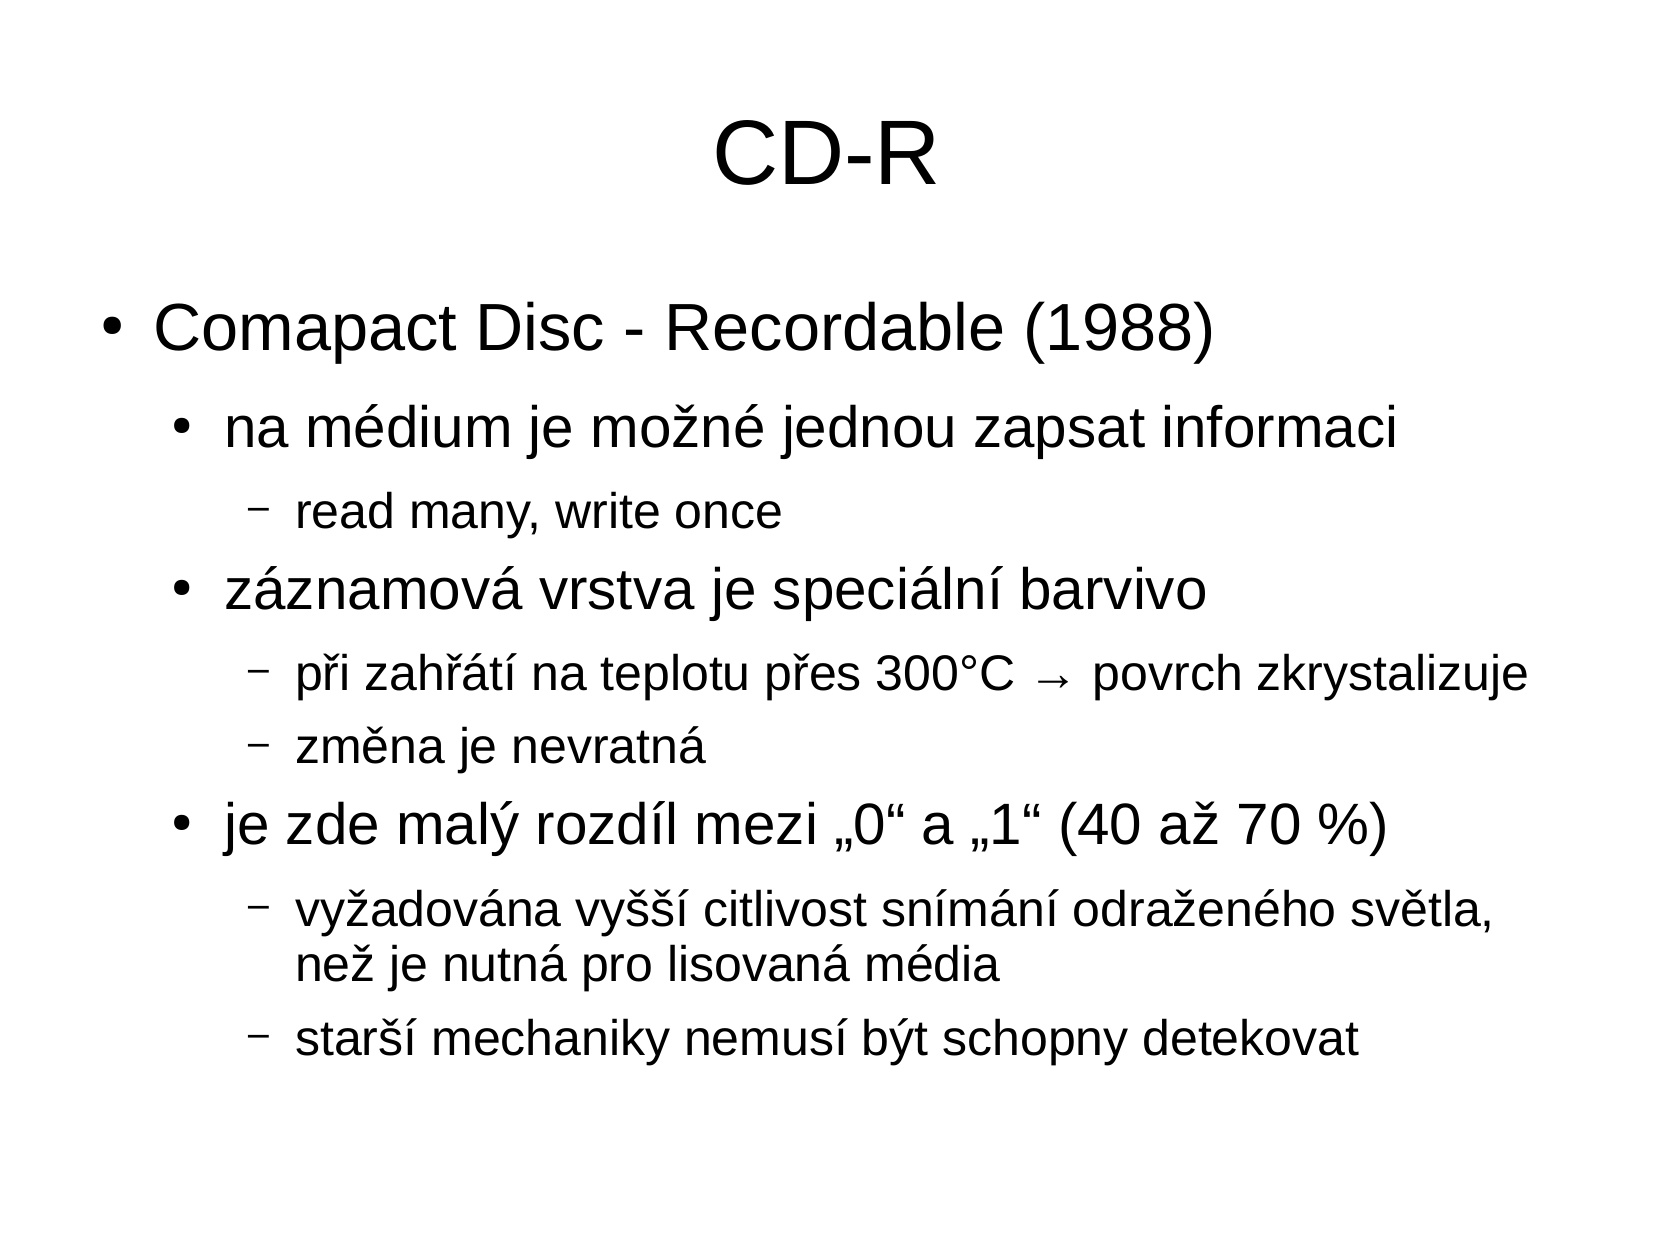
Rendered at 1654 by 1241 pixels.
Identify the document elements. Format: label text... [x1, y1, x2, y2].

title CD-R [82, 56, 1571, 250]
list Comapact Disc - Recordable (1988) na médium je možné jednou zapsat informaci read many, write once záznamová vrstva je speciální barvivo při zahřátí na teplotu přes 300°C → povrch zkrystalizuje změna je nevratná je zde malý rozdíl mezi „0“ a „1“ (40 až 70 %) vyžadována vyšší citlivost snímání odraženého světla, než je nutná pro lisovaná média starší mechaniky nemusí být schopny detekovat [82, 290, 1571, 1094]
